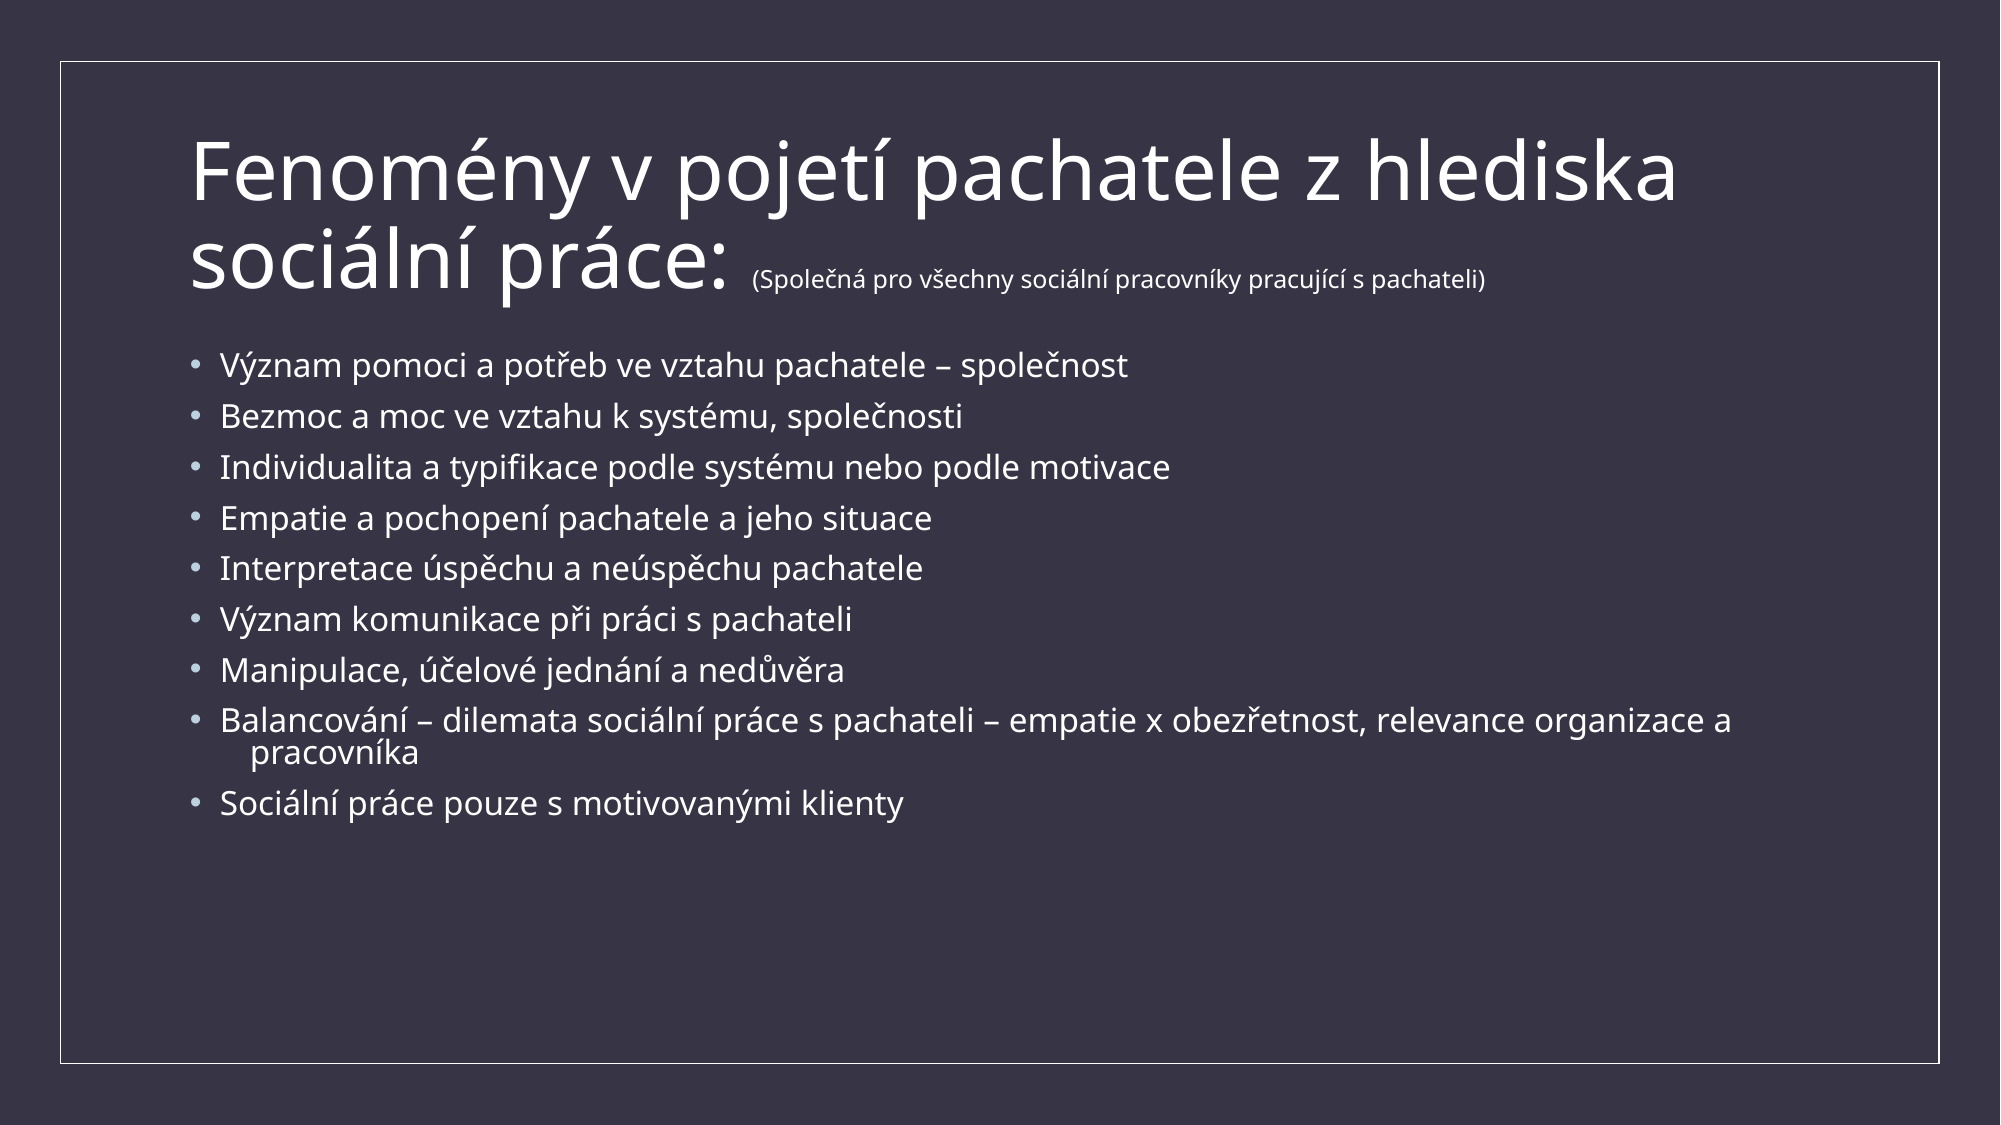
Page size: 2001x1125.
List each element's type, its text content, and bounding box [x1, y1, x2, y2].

title Fenomény v pojetí pachatele z hlediska sociální práce: (Společná pro všechny sociální pracovníky pracující s pachateli) [174, 105, 1825, 331]
list Význam pomoci a potřeb ve vztahu pachatele – společnost Bezmoc a moc ve vztahu k systému, společnosti Individualita a typifikace podle systému nebo podle motivace Empatie a pochopení pachatele a jeho situace Interpretace úspěchu a neúspěchu pachatele Význam komunikace při práci s pachateli Manipulace, účelové jednání a nedůvěra Balancování – dilemata sociální práce s pachateli – empatie x obezřetnost, relevance organizace a pracovníka Sociální práce pouze s motivovanými klienty [174, 345, 1825, 1037]
